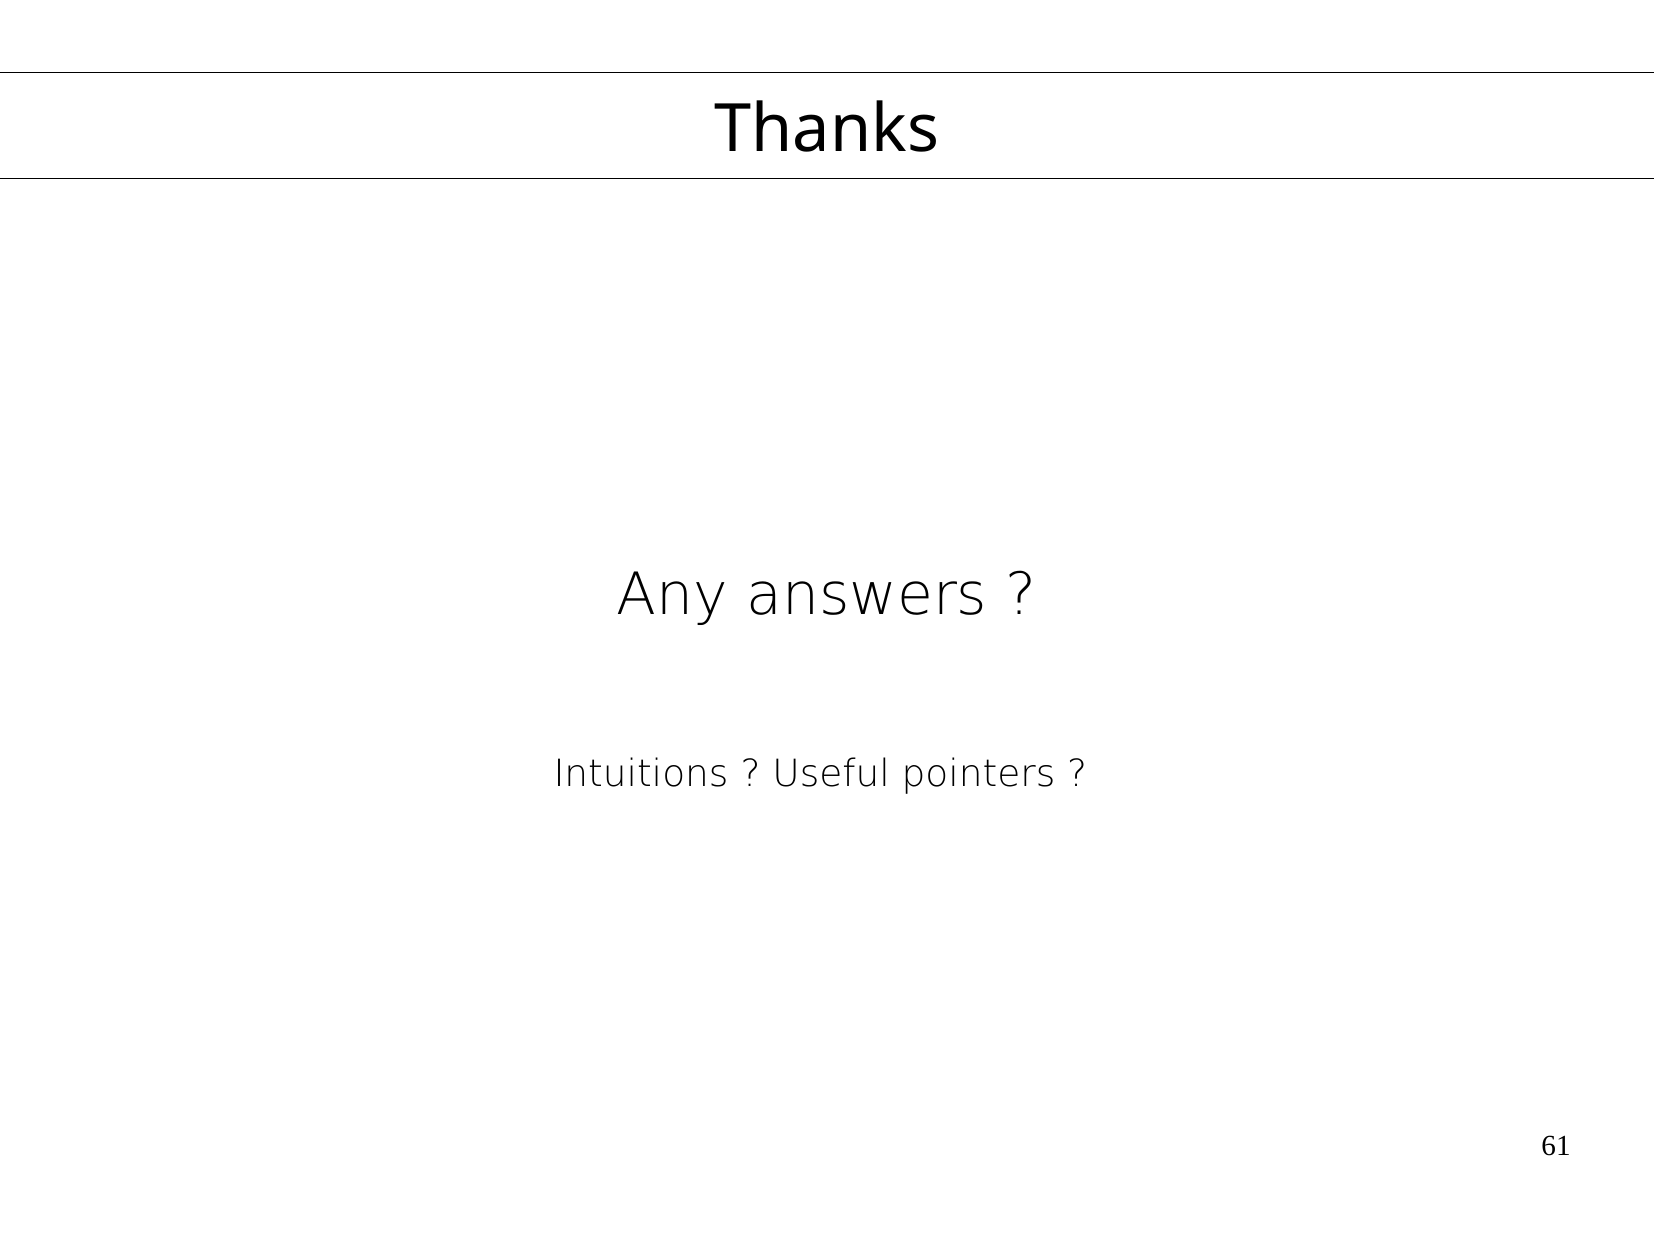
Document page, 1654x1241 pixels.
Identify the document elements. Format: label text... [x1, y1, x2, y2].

text_box Thanks [0, 72, 1654, 166]
text_box Intuitions ? Useful pointers ? [497, 744, 1157, 803]
text_box Any answers ? [64, 553, 1589, 785]
